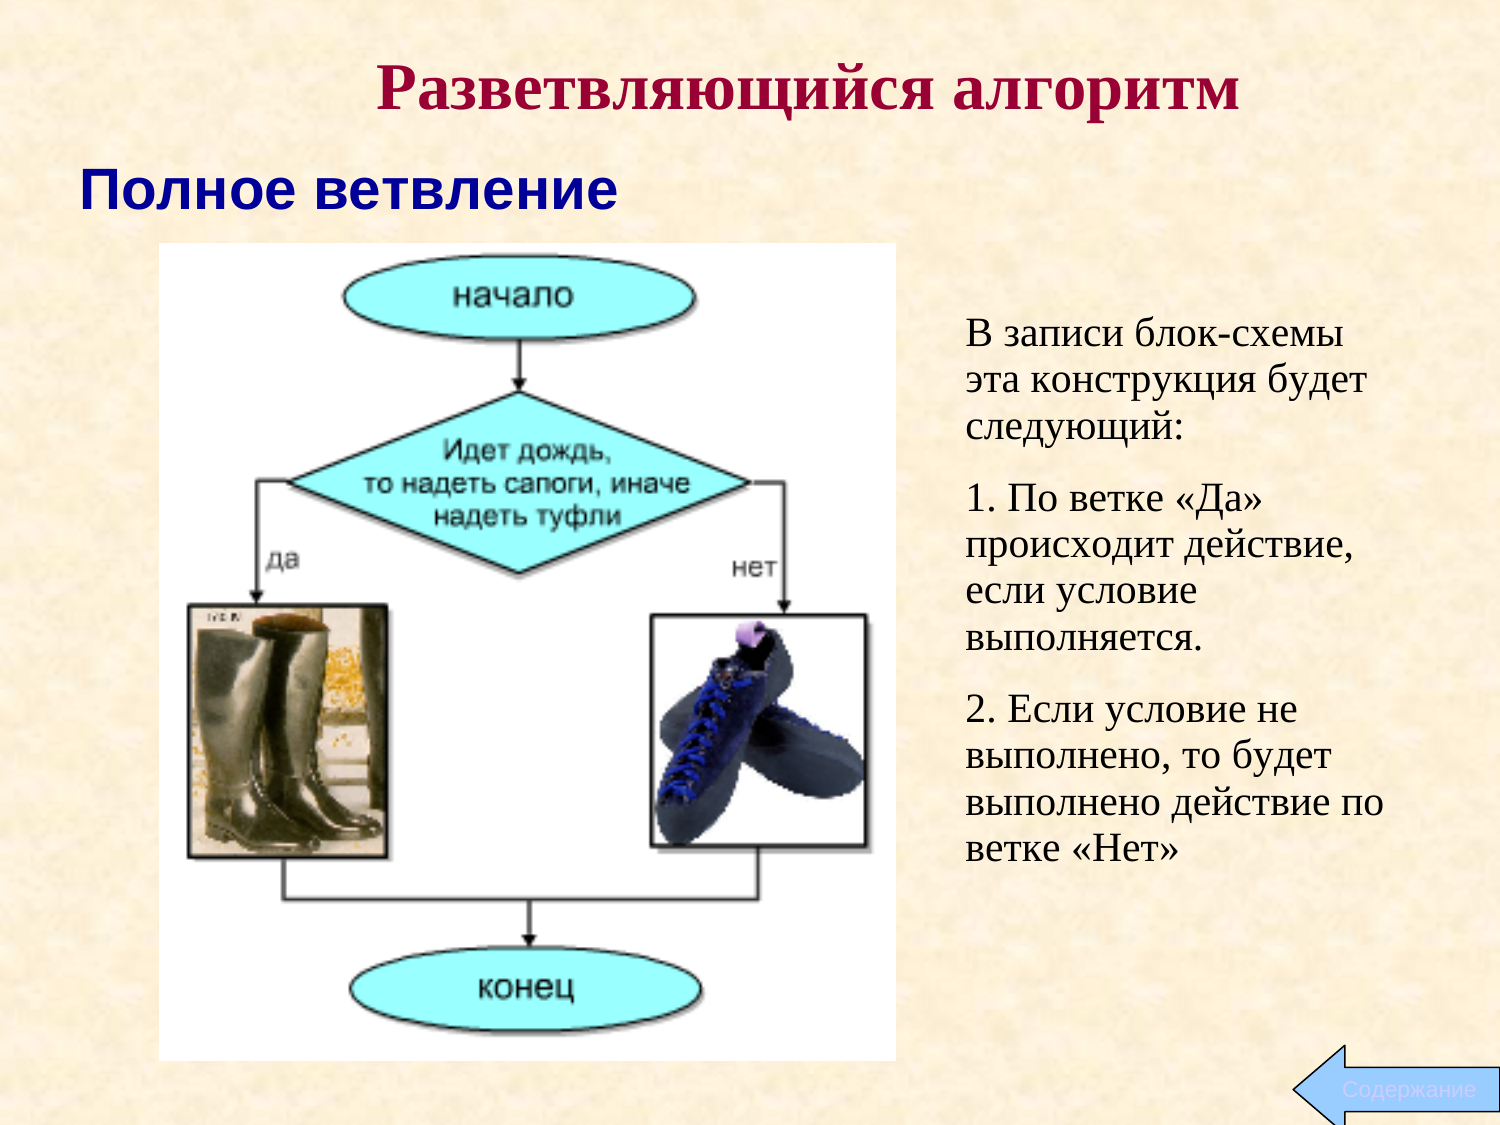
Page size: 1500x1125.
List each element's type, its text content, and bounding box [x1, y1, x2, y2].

text_box Разветвляющийся алгоритм [194, 42, 1424, 133]
picture [1345, 1112, 1500, 1125]
text_box В записи блок-схемы эта конструкция будет следующий: 1. По ветке «Да» происходит действие, если условие выполняется. 2. Если условие не выполнено, то будет выполнено действие по ветке «Нет» [950, 301, 1424, 878]
picture [0, 0, 1500, 1125]
text_box Содержание [1293, 1045, 1500, 1125]
text_box Полное ветвление [64, 148, 740, 230]
chart [159, 243, 896, 1061]
